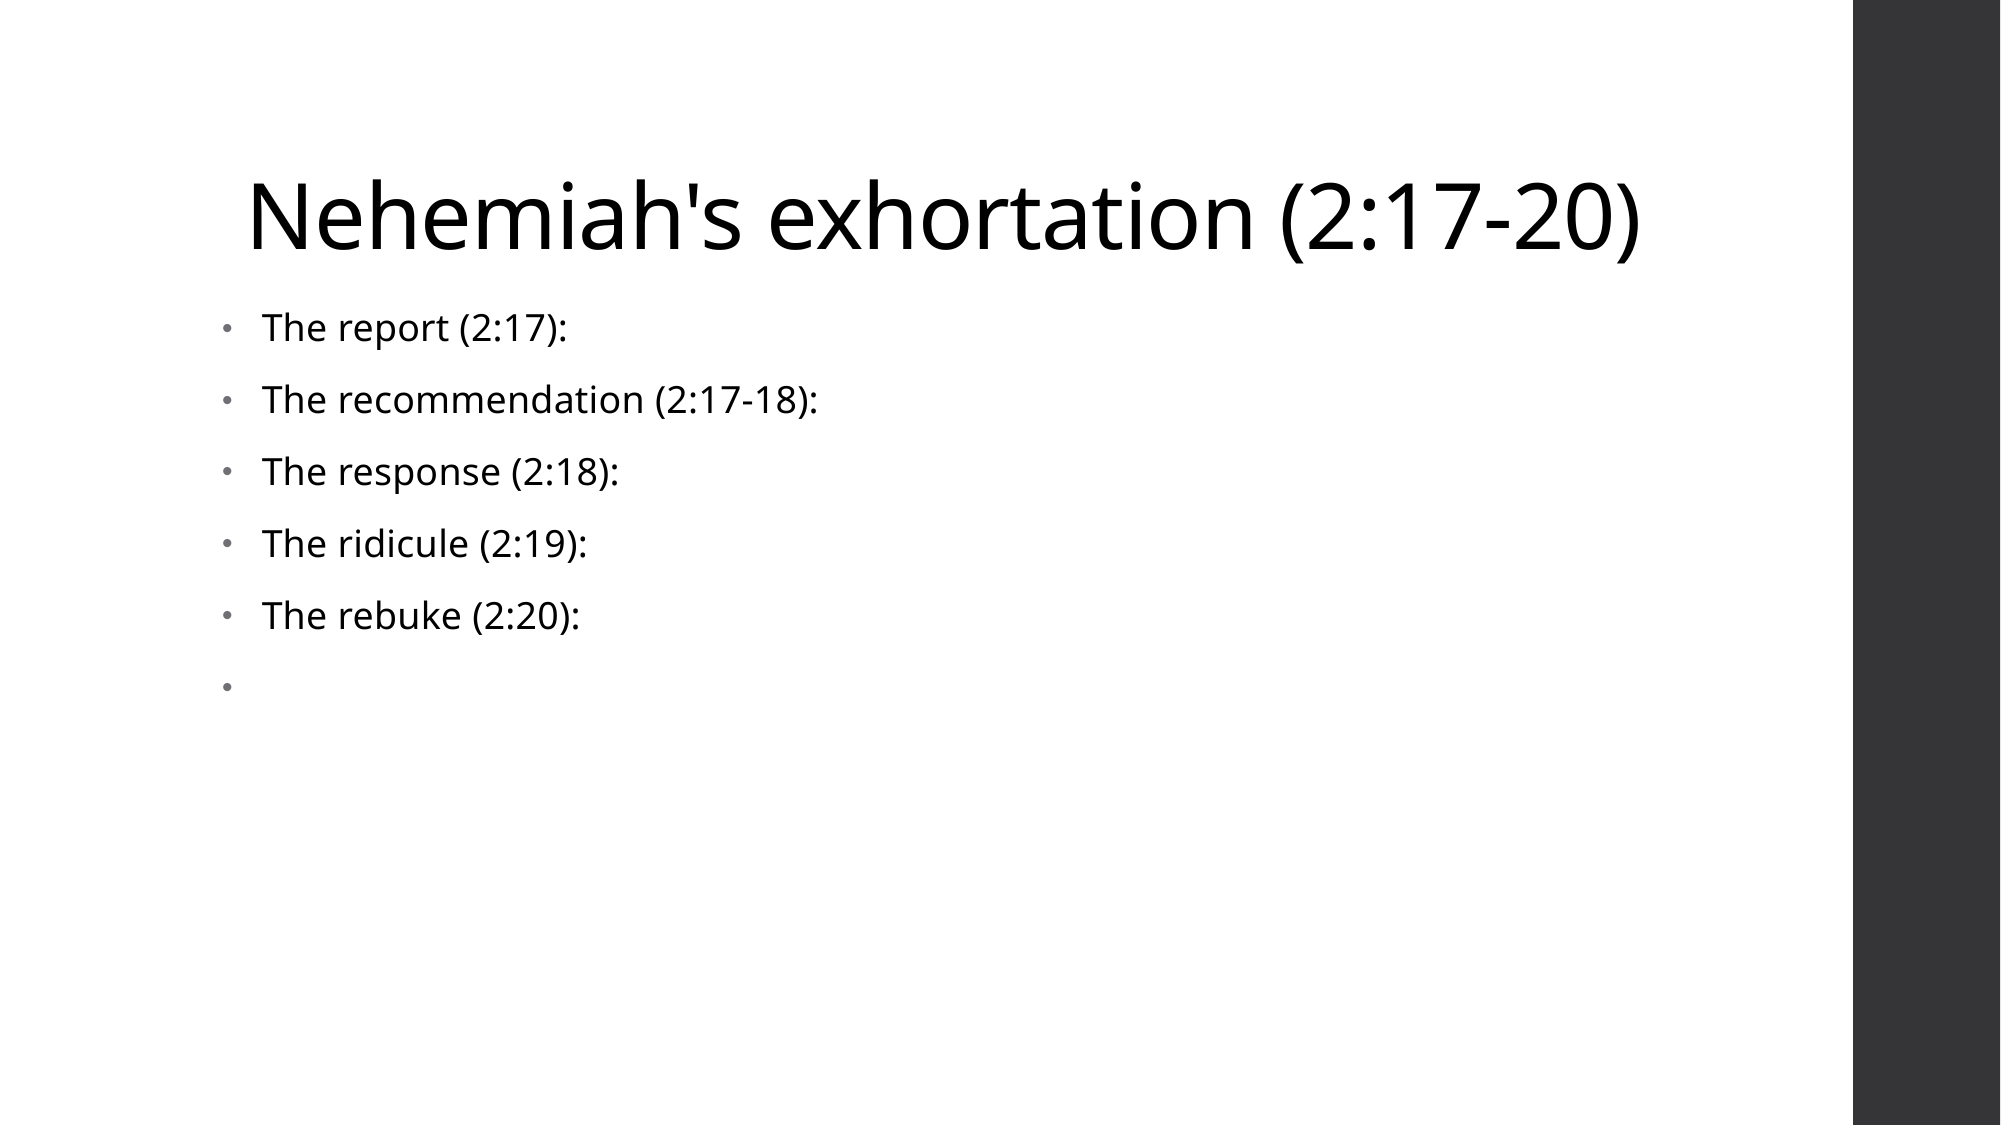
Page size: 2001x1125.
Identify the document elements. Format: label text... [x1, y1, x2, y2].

title Nehemiah's exhortation (2:17-20) [206, 60, 1797, 278]
list The report (2:17): The recommendation (2:17-18): The response (2:18): The ridicule (2:19): The rebuke (2:20): [206, 299, 1617, 1014]
